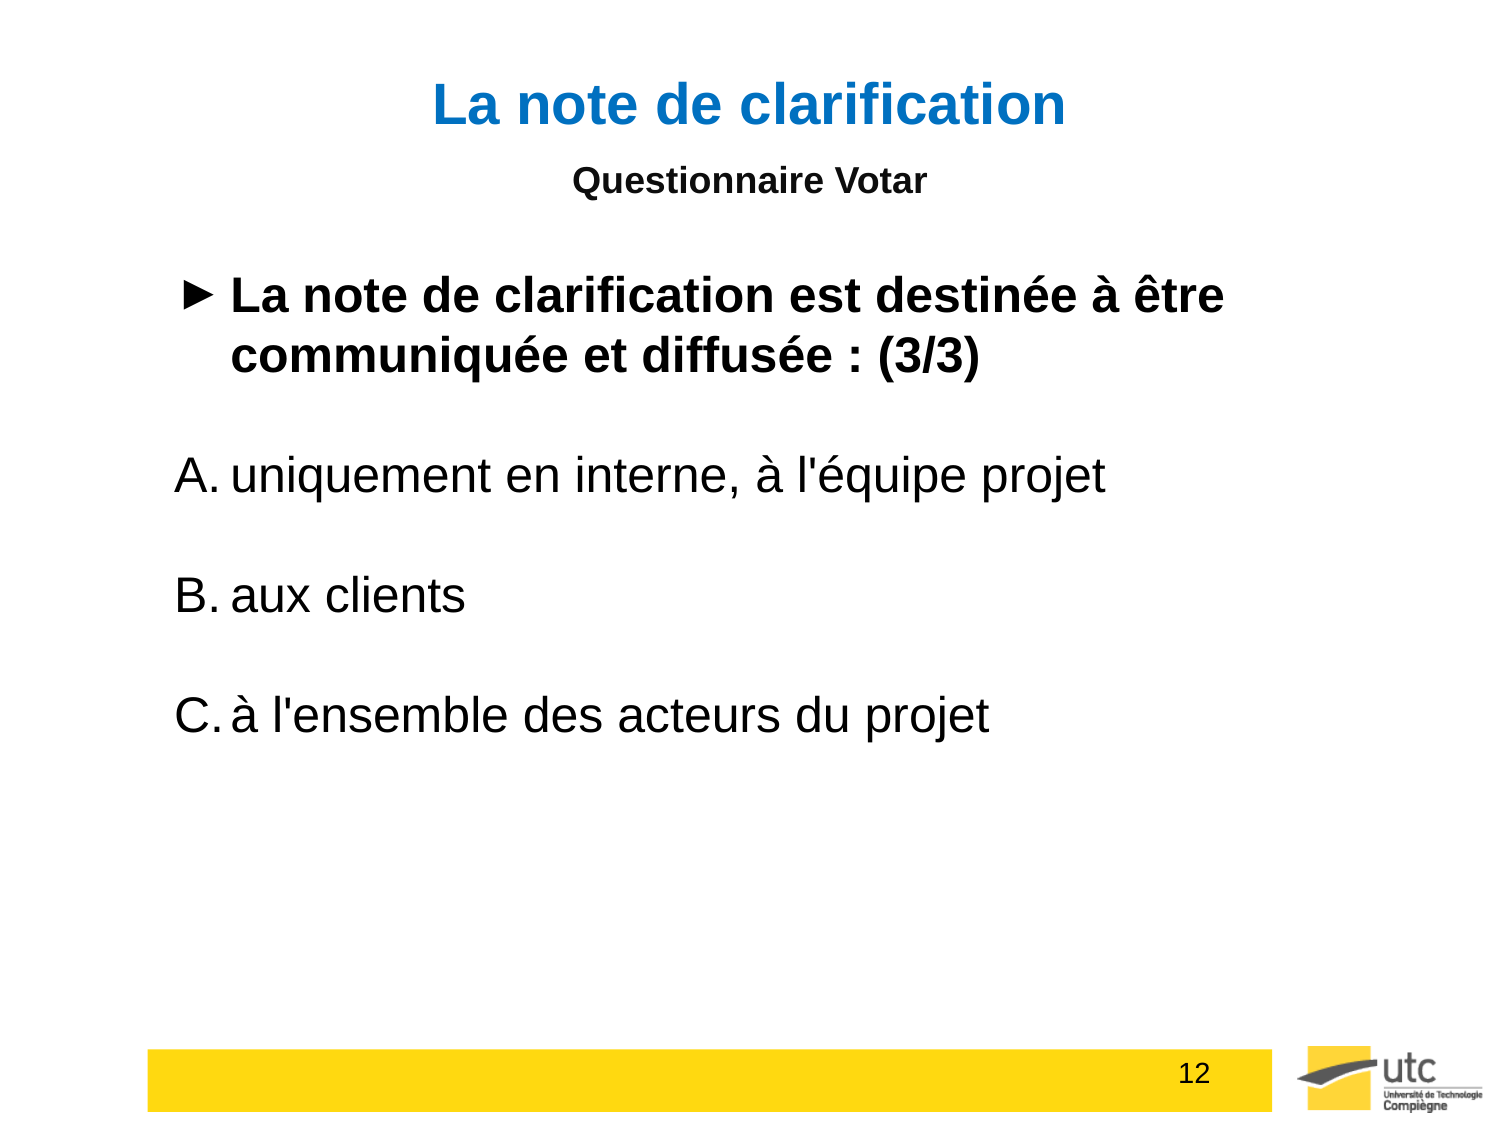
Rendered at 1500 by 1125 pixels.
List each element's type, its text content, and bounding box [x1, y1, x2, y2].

text_box La note de clarification [0, 50, 1500, 148]
picture [1297, 1046, 1483, 1113]
text_box La note de clarification est destinée à être communiquée et diffusée : (3/3) uniquement en interne, à l'équipe projet aux clients à l'ensemble des acteurs du projet [159, 255, 1270, 751]
text_box Questionnaire Votar [0, 148, 1500, 209]
